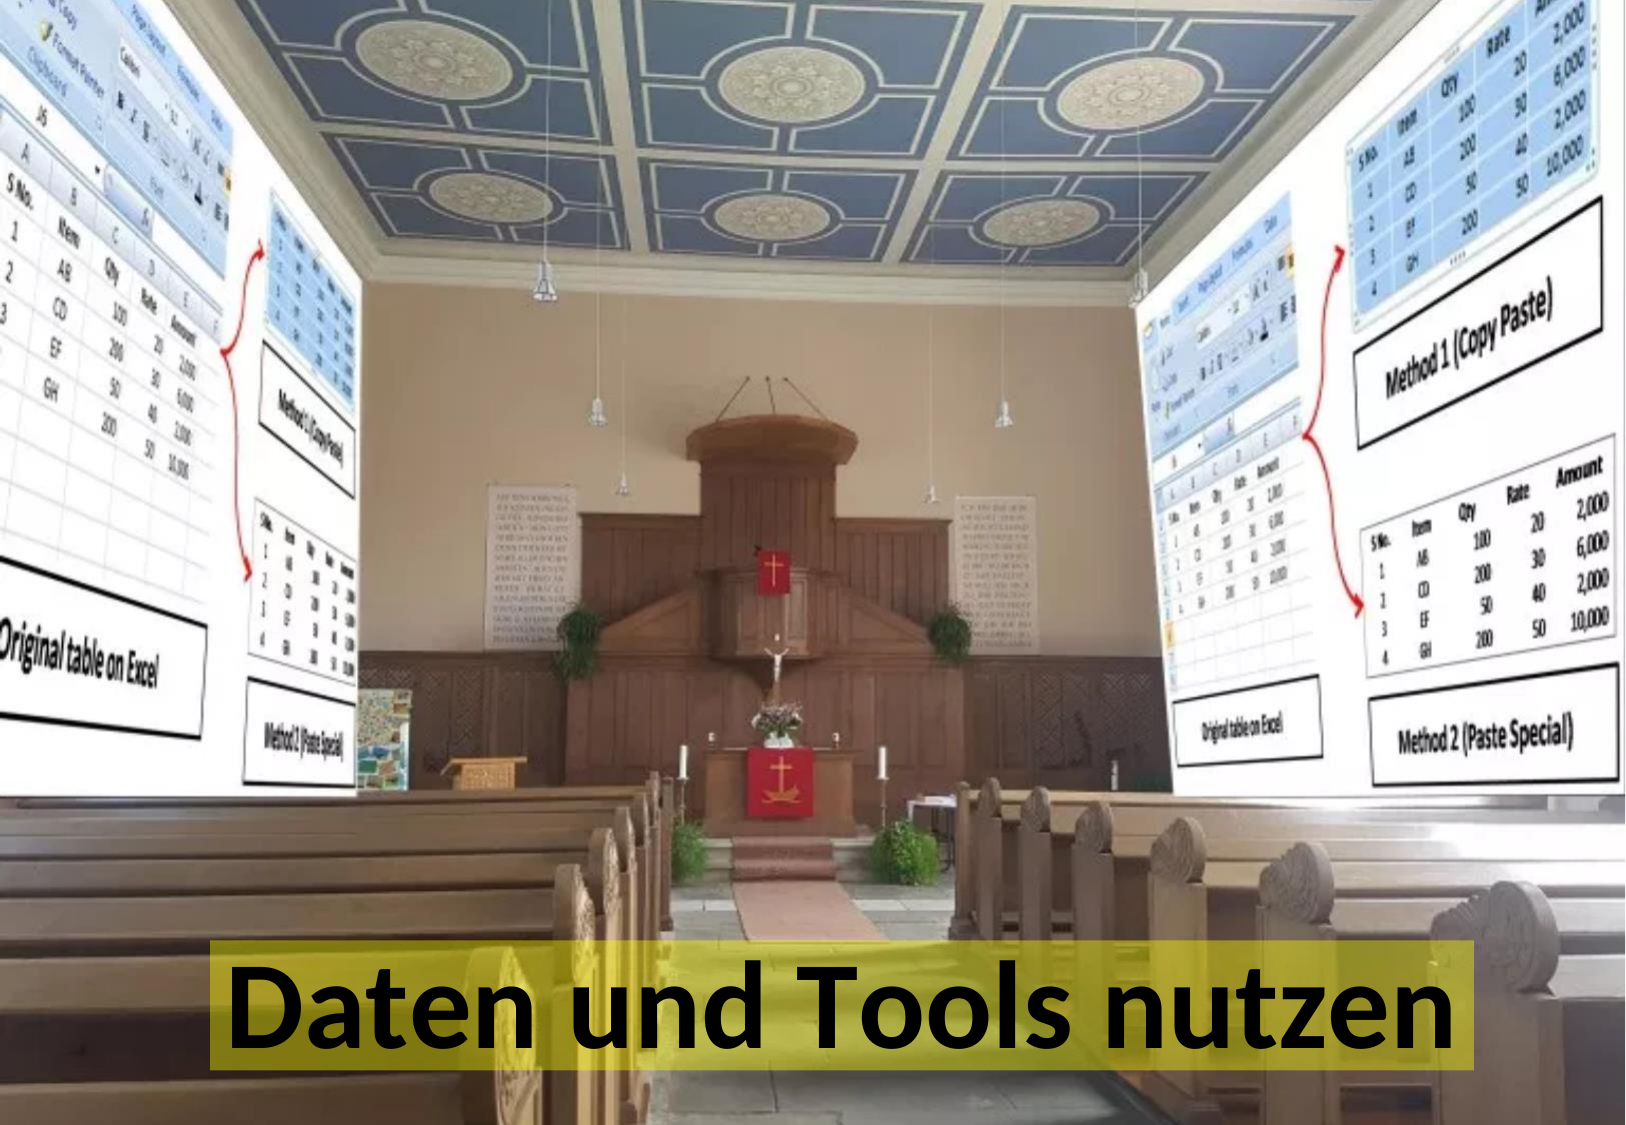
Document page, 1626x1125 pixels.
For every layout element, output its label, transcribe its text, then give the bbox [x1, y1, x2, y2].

picture [0, 0, 1626, 1125]
title Daten und Tools nutzen [210, 940, 1474, 1071]
